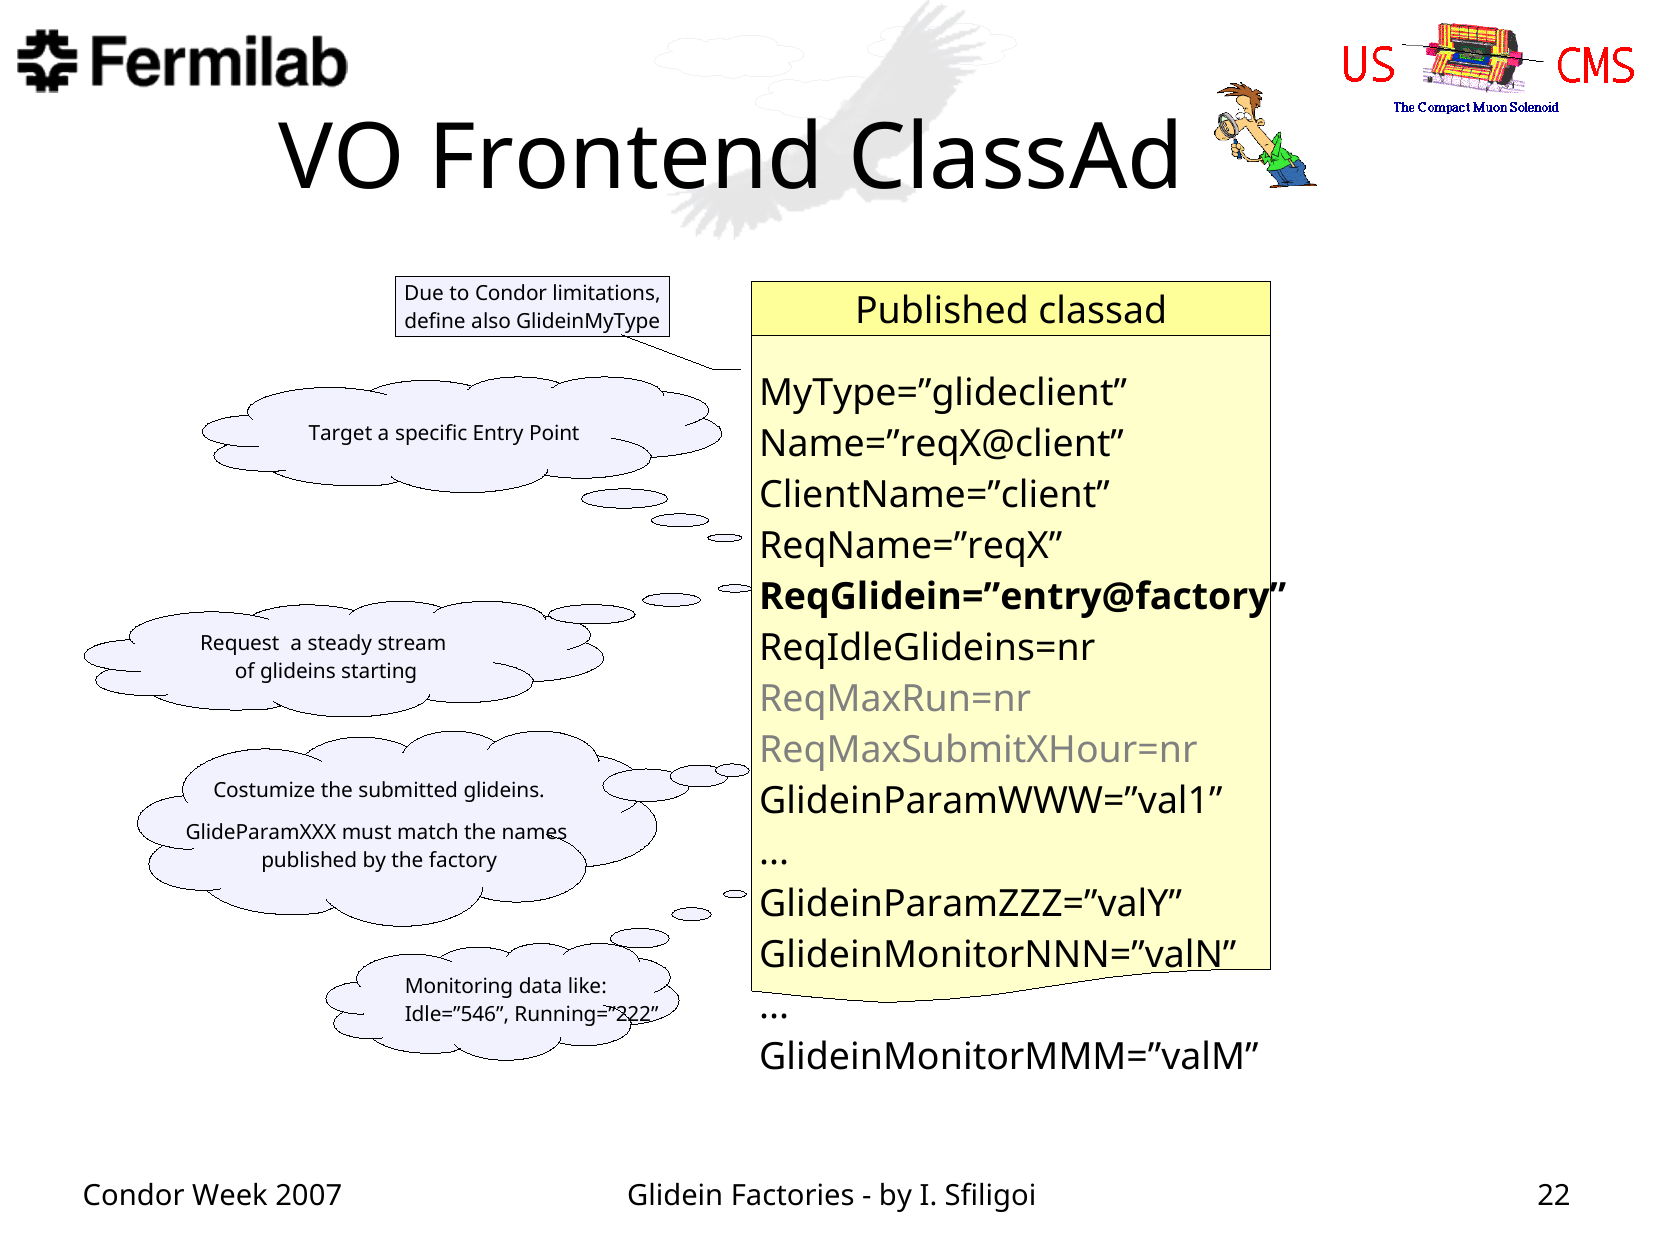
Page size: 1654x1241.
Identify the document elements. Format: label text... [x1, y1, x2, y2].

picture [17, 29, 348, 93]
picture [1340, 23, 1636, 114]
picture [1214, 82, 1317, 188]
text_box Due to Condor limitations, define also GlideinMyType [395, 276, 741, 370]
title VO Frontend ClassAd [82, 49, 1571, 257]
text_box Target a specific Entry Point [581, 488, 668, 509]
text_box Target a specific Entry Point [202, 376, 722, 493]
text_box MyType=”glideclient” Name=”reqX@client” ClientName=”client” ReqName=”reqX” ReqGlidein=”entry@factory” ReqIdleGlideins=nr ReqMaxRun=nr ReqMaxSubmitXHour=nr GlideinParamWWW=”val1” ... GlideinParamZZZ=”valY” GlideinMonitorNNN=”valN” ... GlideinMonitorMMM=”valM” [751, 336, 1271, 1003]
text_box Published classad [751, 281, 1271, 336]
text_box Target a specific Entry Point [651, 513, 709, 527]
text_box Request a steady stream of glideins starting [84, 601, 636, 717]
text_box Costumize the submitted glideins. GlideParamXXX must match the names published by the factory [137, 731, 750, 927]
text_box Monitoring data like: Idle=”546”, Running=”222” [325, 928, 680, 1061]
